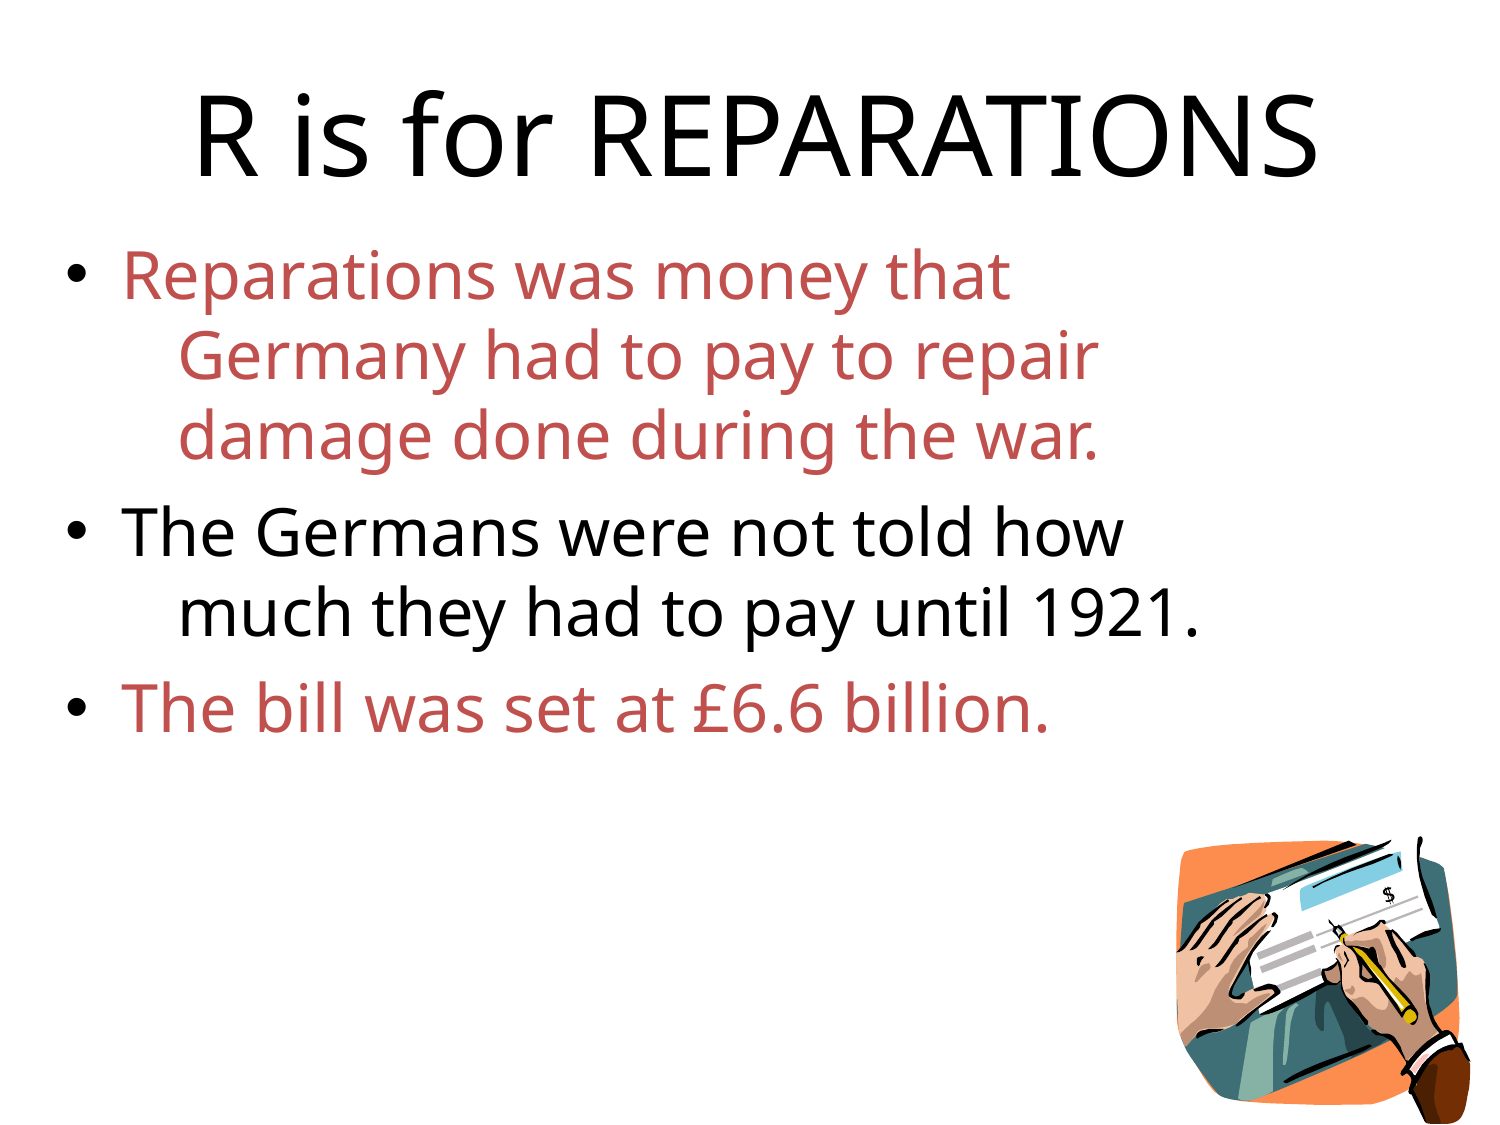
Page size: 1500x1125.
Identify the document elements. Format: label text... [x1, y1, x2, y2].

list Reparations was money that Germany had to pay to repair damage done during the war. The Germans were not told how much they had to pay until 1921. The bill was set at £6.6 billion. [50, 224, 1326, 1051]
title R is for REPARATIONS [50, 37, 1463, 225]
picture [1175, 835, 1472, 1125]
